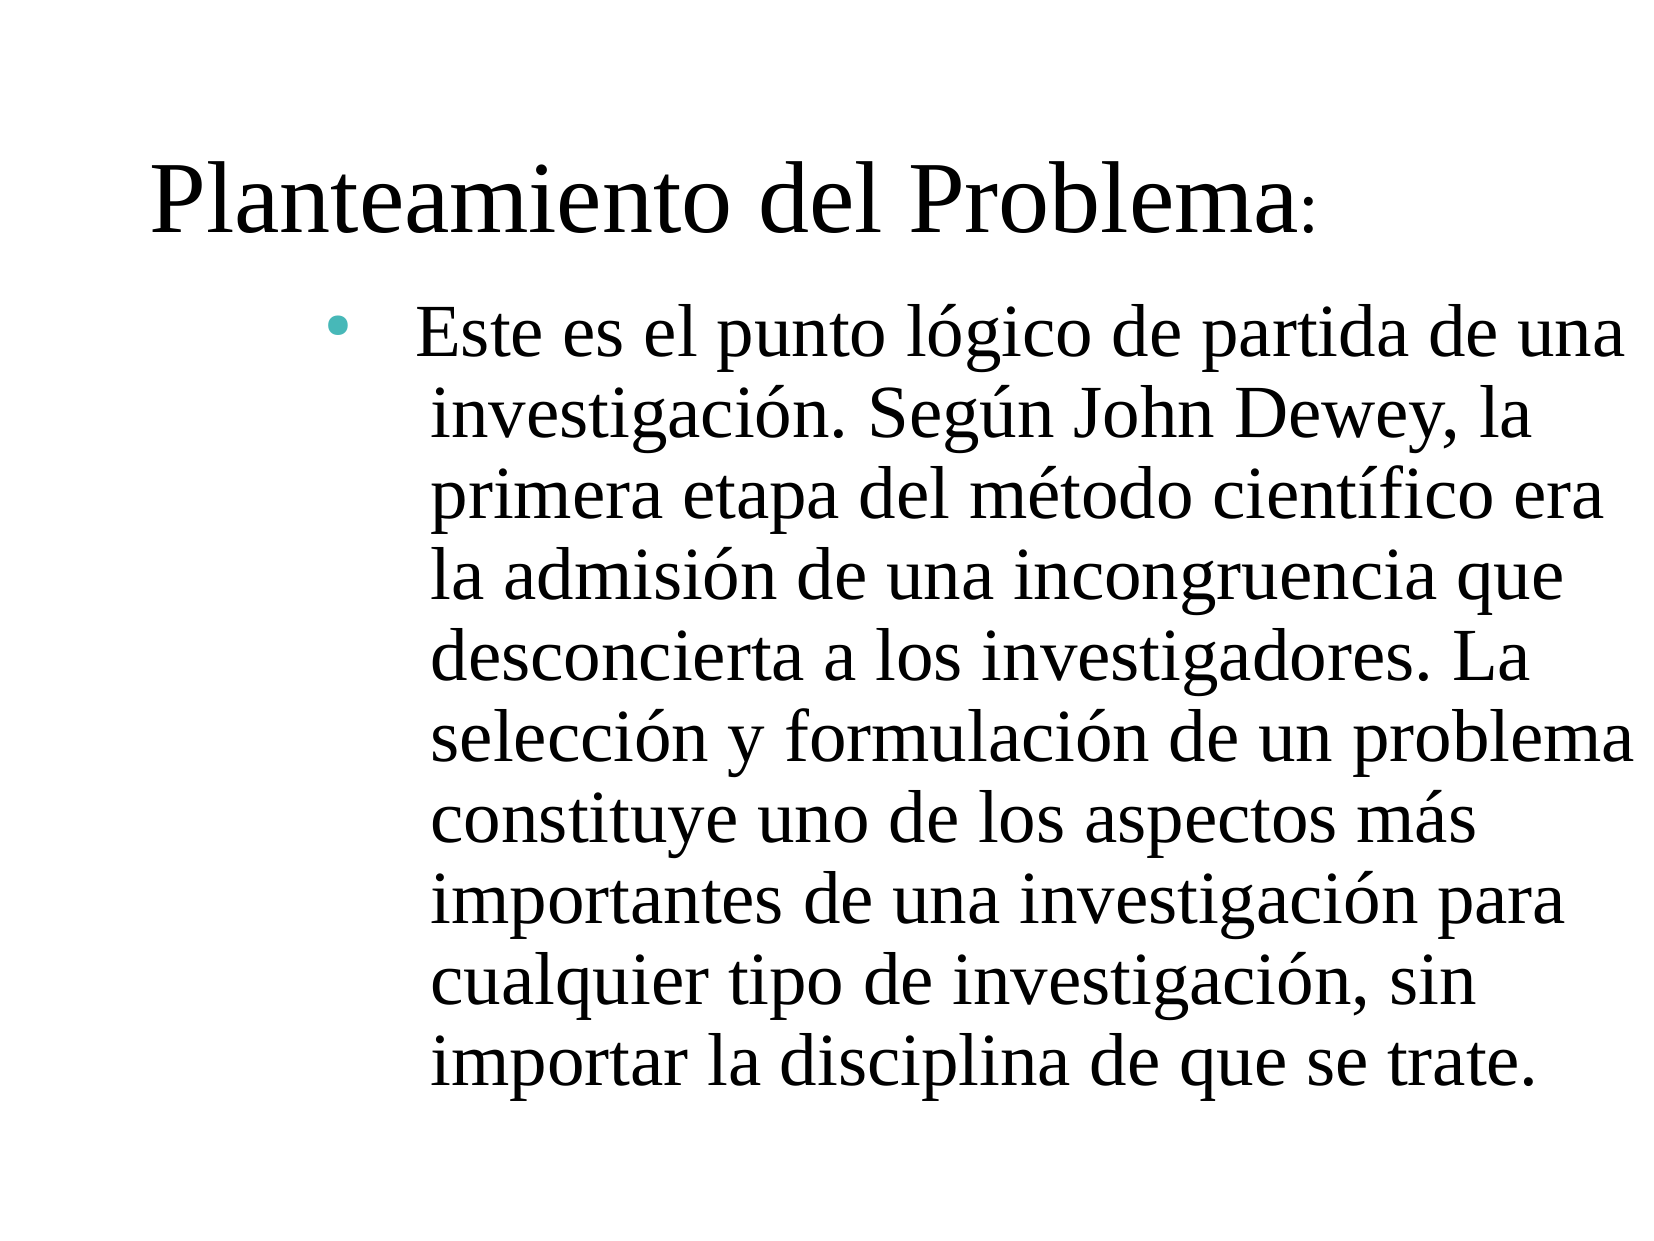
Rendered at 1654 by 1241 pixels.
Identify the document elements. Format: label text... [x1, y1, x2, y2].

list Este es el punto lógico de partida de una investigación. Según John Dewey, la primera etapa del método científico era la admisión de una incongruencia que desconcierta a los investigadores. La selección y formulación de un problema constituye uno de los aspectos más importantes de una investigación para cualquier tipo de investigación, sin importar la disciplina de que se trate. [272, 283, 1654, 1172]
title Planteamiento del Problema: [0, 88, 1489, 296]
